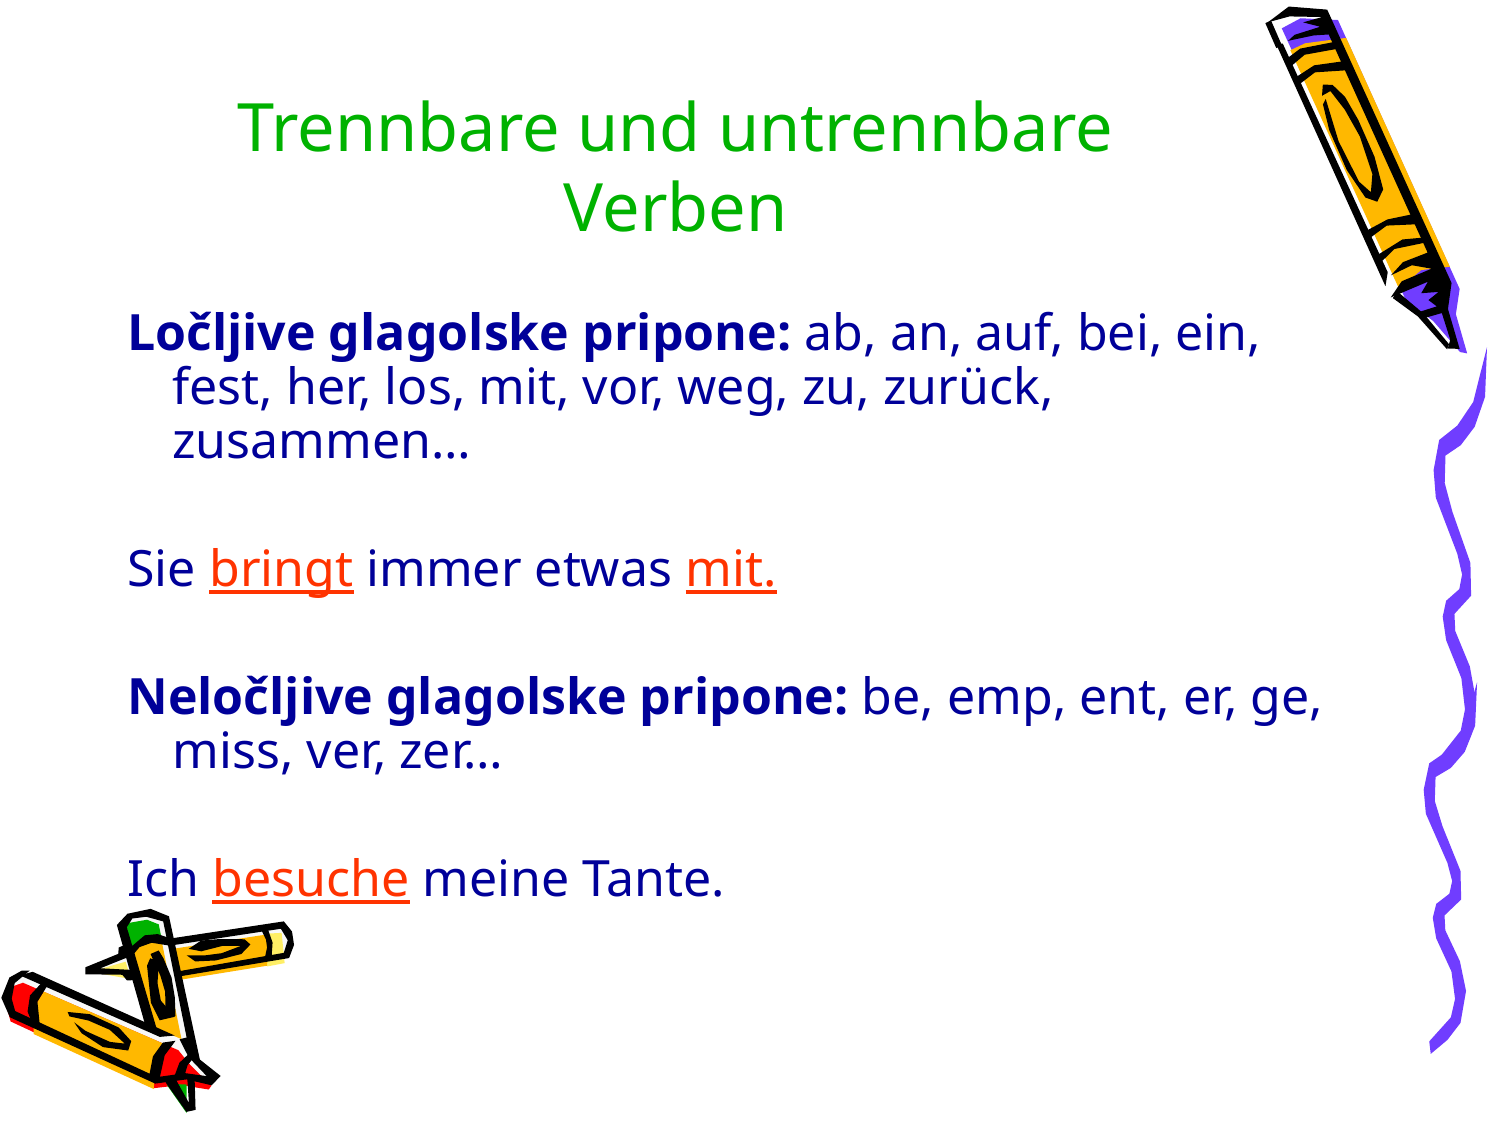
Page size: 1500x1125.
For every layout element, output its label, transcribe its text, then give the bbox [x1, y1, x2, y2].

title Trennbare und untrennbare Verben [112, 42, 1240, 252]
list Ločljive glagolske pripone: ab, an, auf, bei, ein, fest, her, los, mit, vor, weg, zu, zurück, zusammen… Sie bringt immer etwas mit. Neločljive glagolske pripone: be, emp, ent, er, ge, miss, ver, zer… Ich besuche meine Tante. [112, 299, 1375, 900]
